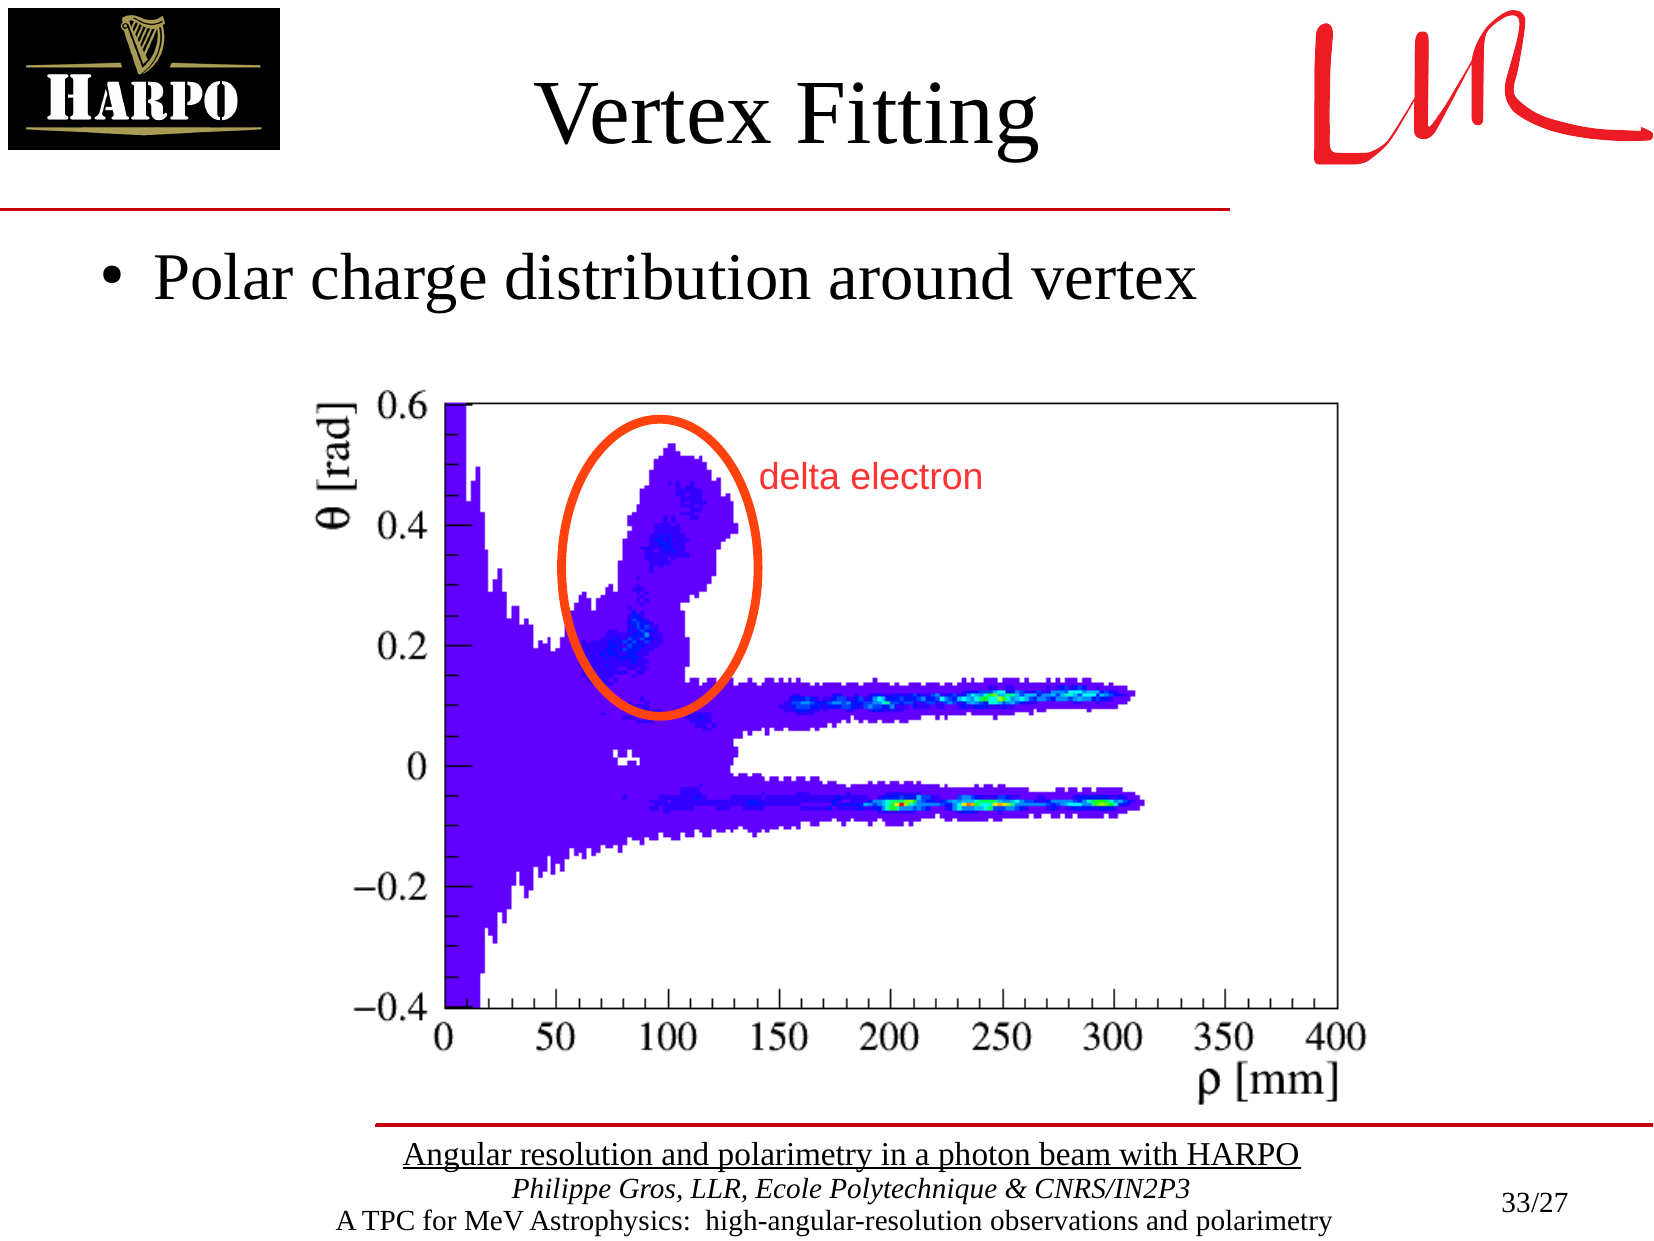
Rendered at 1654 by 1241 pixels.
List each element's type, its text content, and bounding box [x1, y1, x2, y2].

list Polar charge distribution around vertex [82, 239, 1571, 1102]
text_box delta electron [744, 448, 1216, 506]
picture [282, 381, 1370, 1120]
picture [8, 8, 280, 150]
title Vertex Fitting [284, 14, 1290, 210]
picture [1314, 10, 1653, 165]
